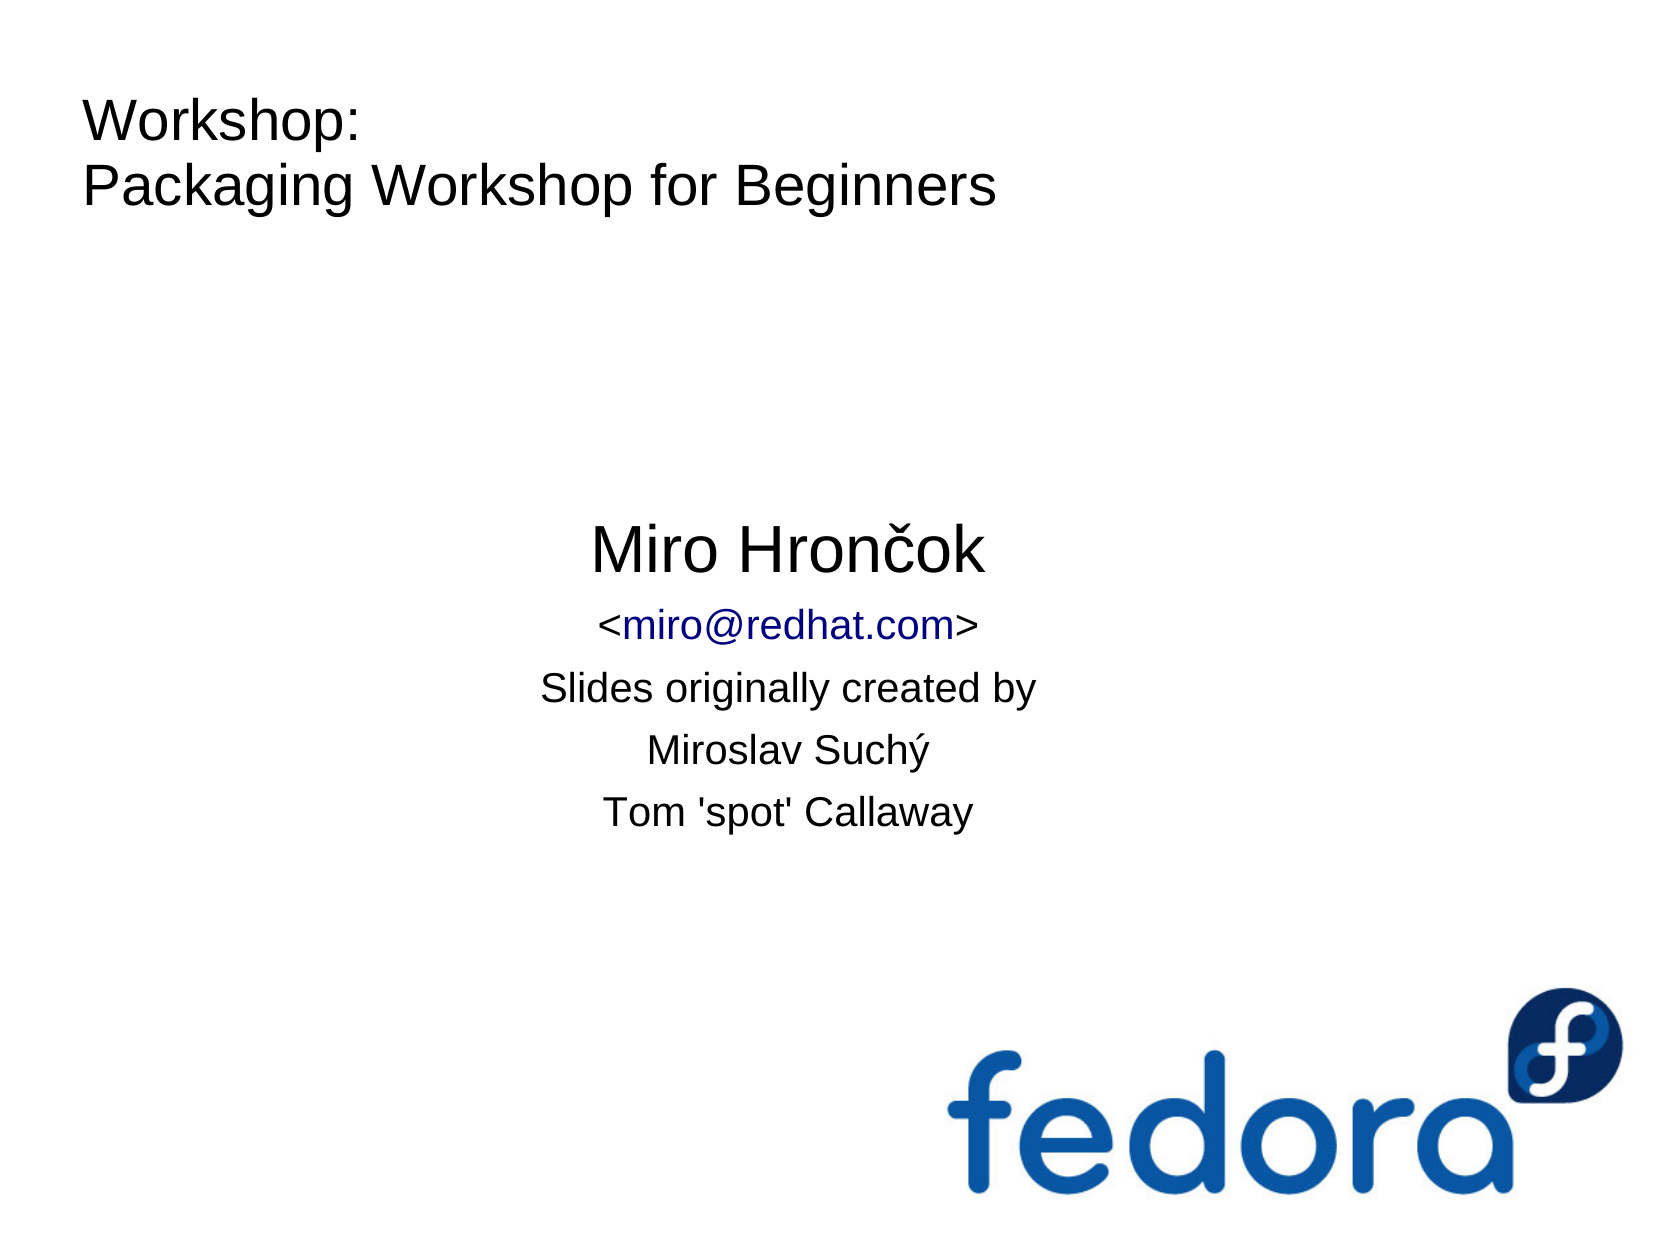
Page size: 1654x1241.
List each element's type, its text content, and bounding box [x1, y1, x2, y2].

title Workshop: Packaging Workshop for Beginners [82, 49, 1571, 257]
picture [925, 967, 1651, 1227]
subtitle Miro Hrončok <miro@redhat.com> Slides originally created by Miroslav Suchý Tom 'spot' Callaway [77, 264, 1500, 1174]
